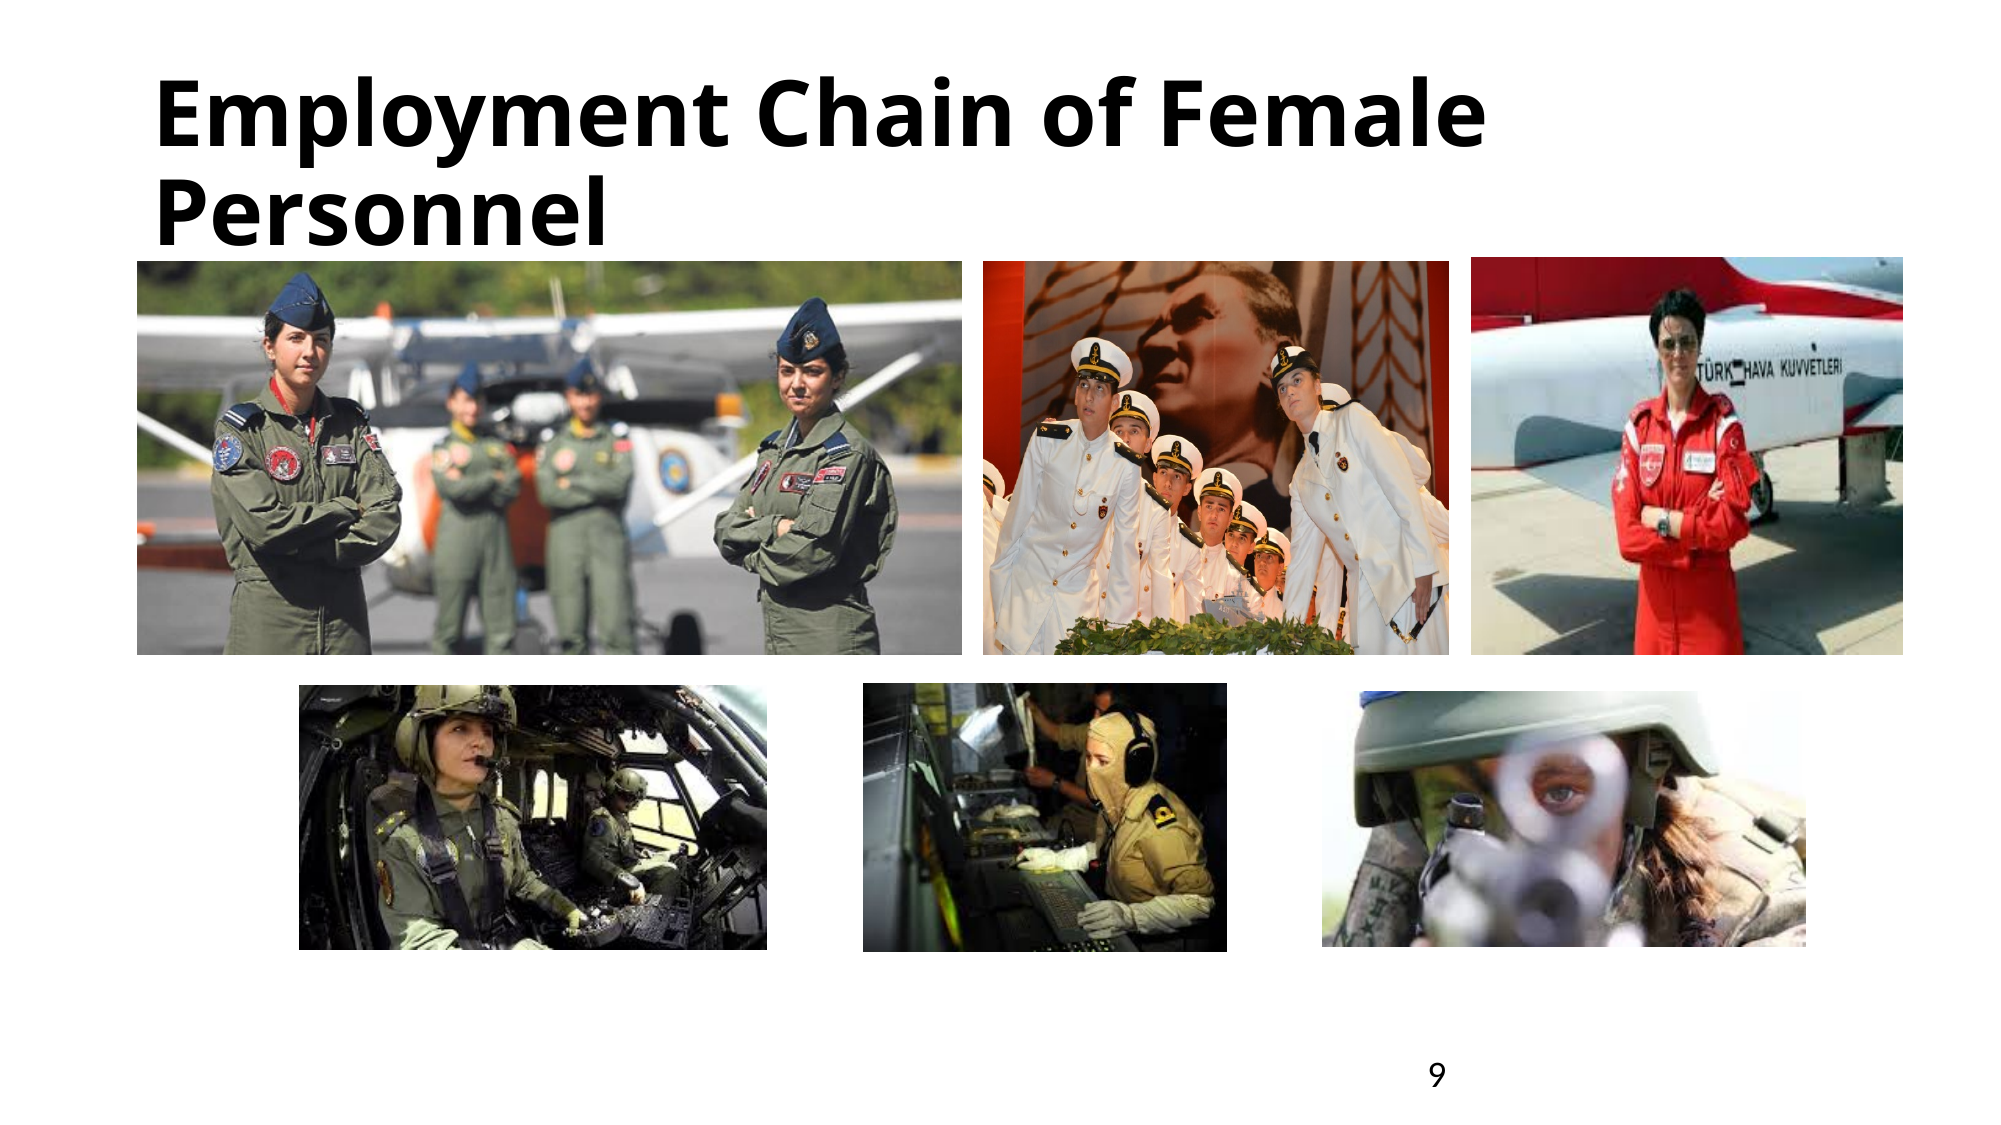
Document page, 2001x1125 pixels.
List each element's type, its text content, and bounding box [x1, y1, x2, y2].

picture [137, 261, 962, 655]
picture [1322, 691, 1806, 947]
picture [1471, 257, 1903, 655]
title Employment Chain of Female Personnel [137, 59, 1863, 278]
picture [983, 261, 1449, 655]
picture [863, 683, 1227, 952]
picture [299, 685, 767, 950]
slide_number <number> [1412, 1042, 1863, 1103]
